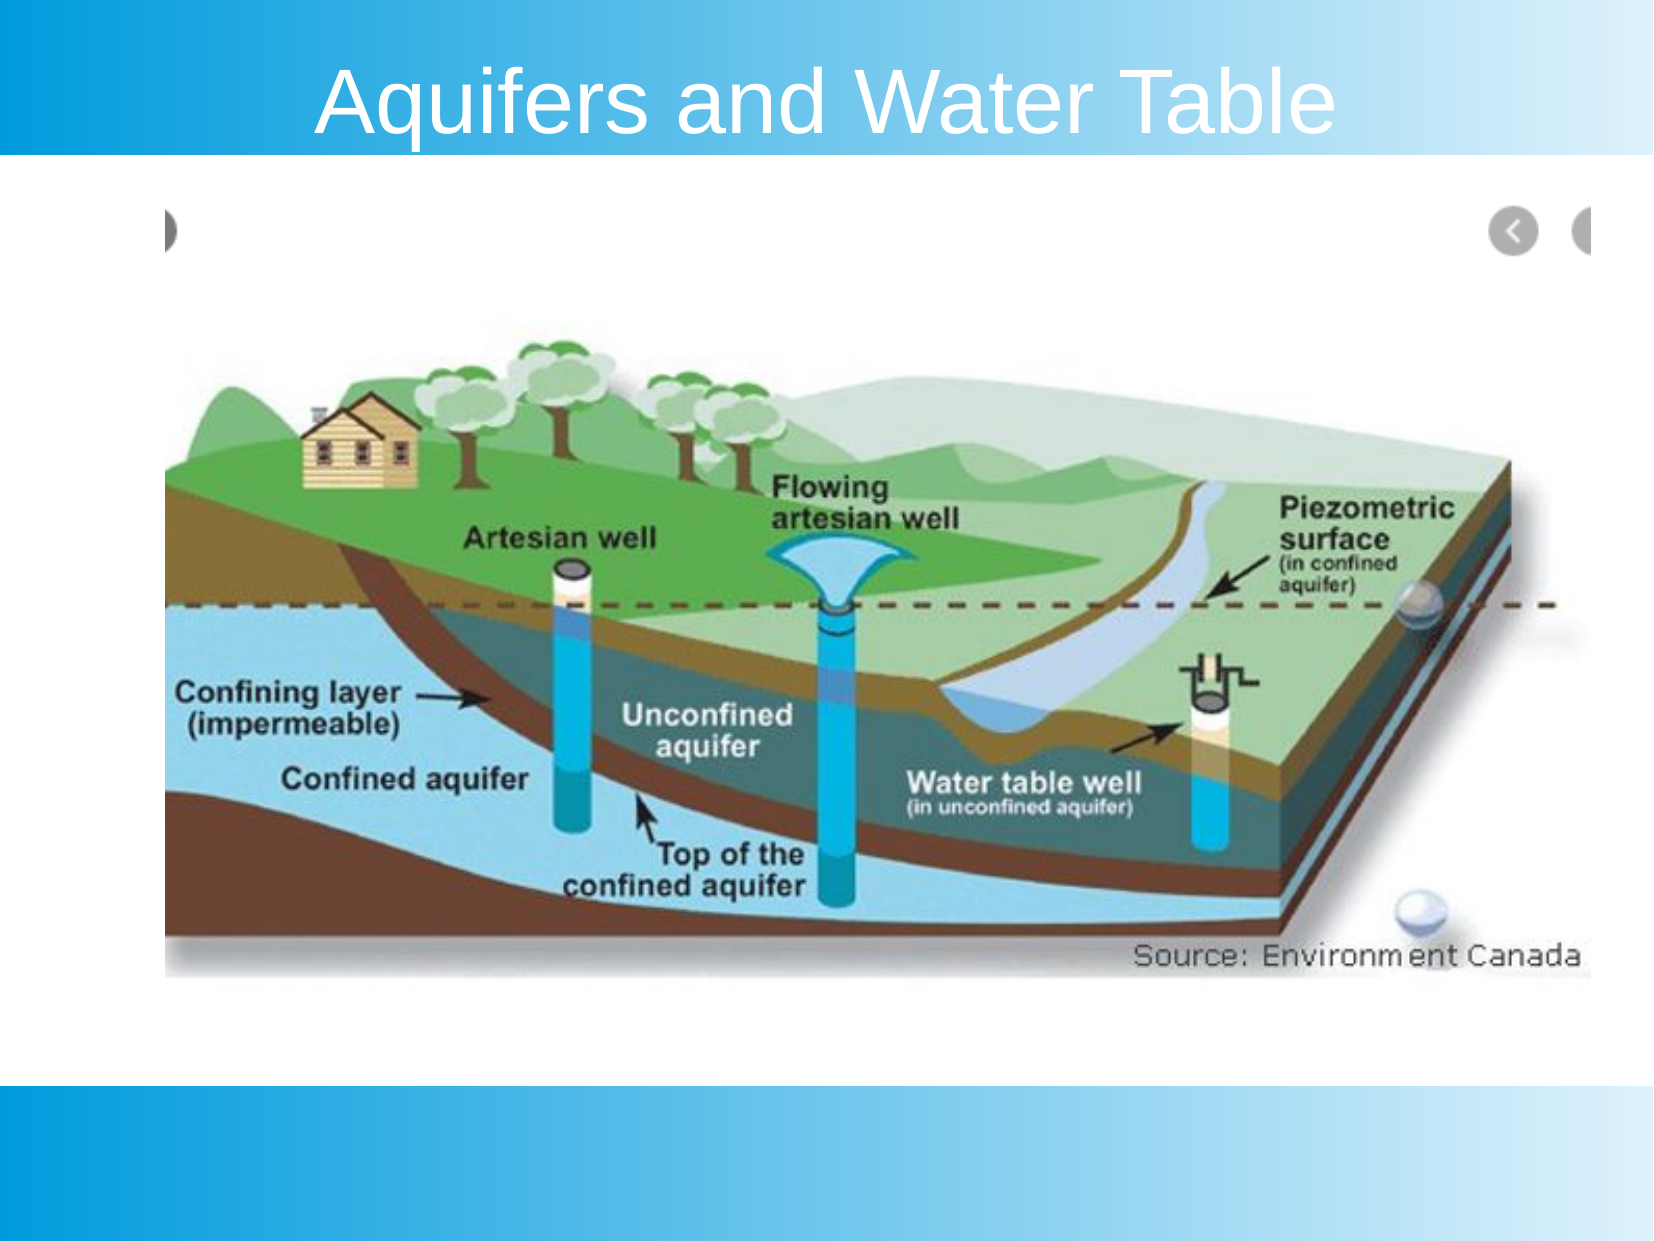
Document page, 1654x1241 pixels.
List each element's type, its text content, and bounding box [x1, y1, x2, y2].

title Aquifers and Water Table [82, 49, 1571, 155]
picture [165, 194, 1591, 1012]
